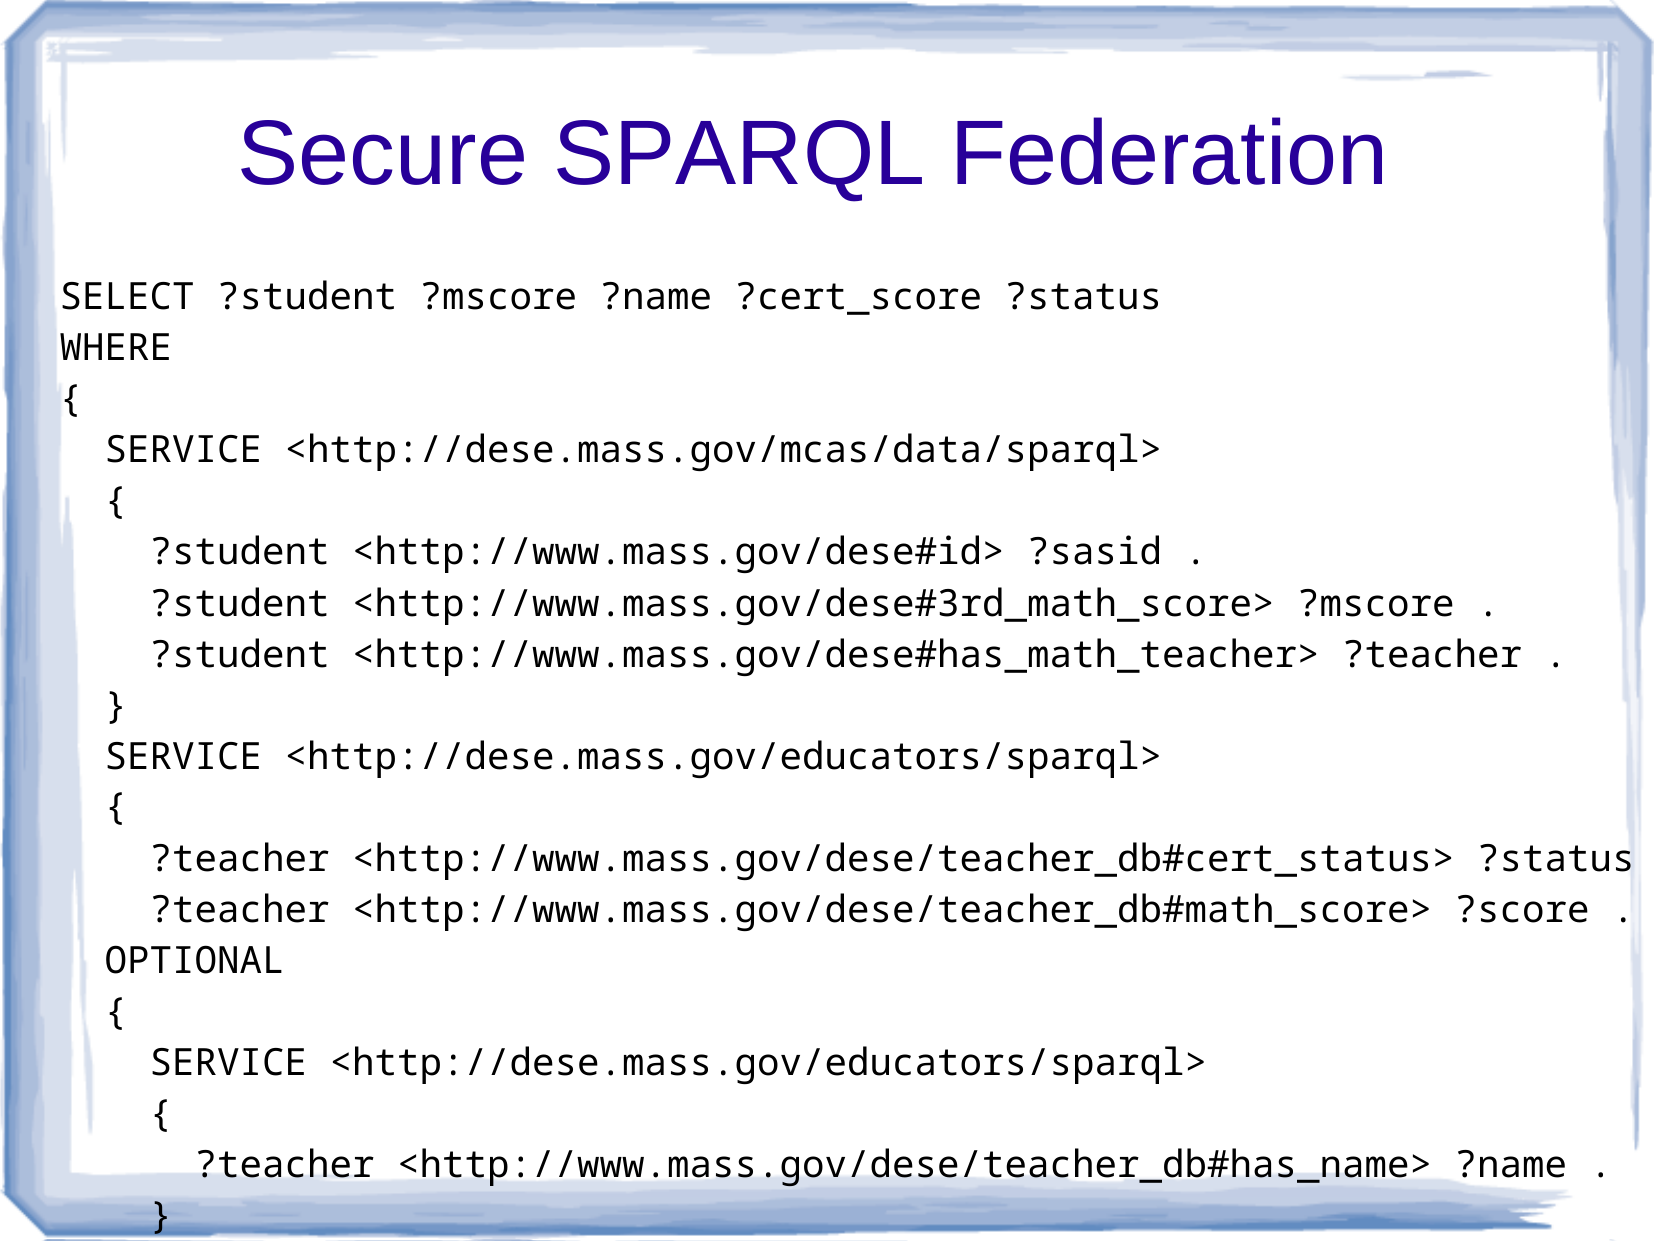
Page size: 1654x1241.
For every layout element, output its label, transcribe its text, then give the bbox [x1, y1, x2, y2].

picture [875, 1159, 885, 1175]
picture [1168, 1159, 1178, 1175]
picture [0, 0, 1654, 1241]
text_box SELECT ?student ?mscore ?name ?cert_score ?status WHERE { SERVICE <http://dese.mass.gov/mcas/data/sparql> { ?student <http://www.mass.gov/dese#id> ?sasid . ?student <http://www.mass.gov/dese#3rd_math_score> ?mscore . ?student <http://www.mass.gov/dese#has_math_teacher> ?teacher . } SERVICE <http://dese.mass.gov/educators/sparql> { ?teacher <http://www.mass.gov/dese/teacher_db#cert_status> ?status . ?teacher <http://www.mass.gov/dese/teacher_db#math_score> ?score . OPTIONAL { SERVICE <http://dese.mass.gov/educators/sparql> { ?teacher <http://www.mass.gov/dese/teacher_db#has_name> ?name . } } } [44, 262, 1654, 1150]
title Secure SPARQL Federation [82, 49, 1571, 257]
picture [1190, 1159, 1201, 1175]
picture [1217, 1150, 1223, 1158]
